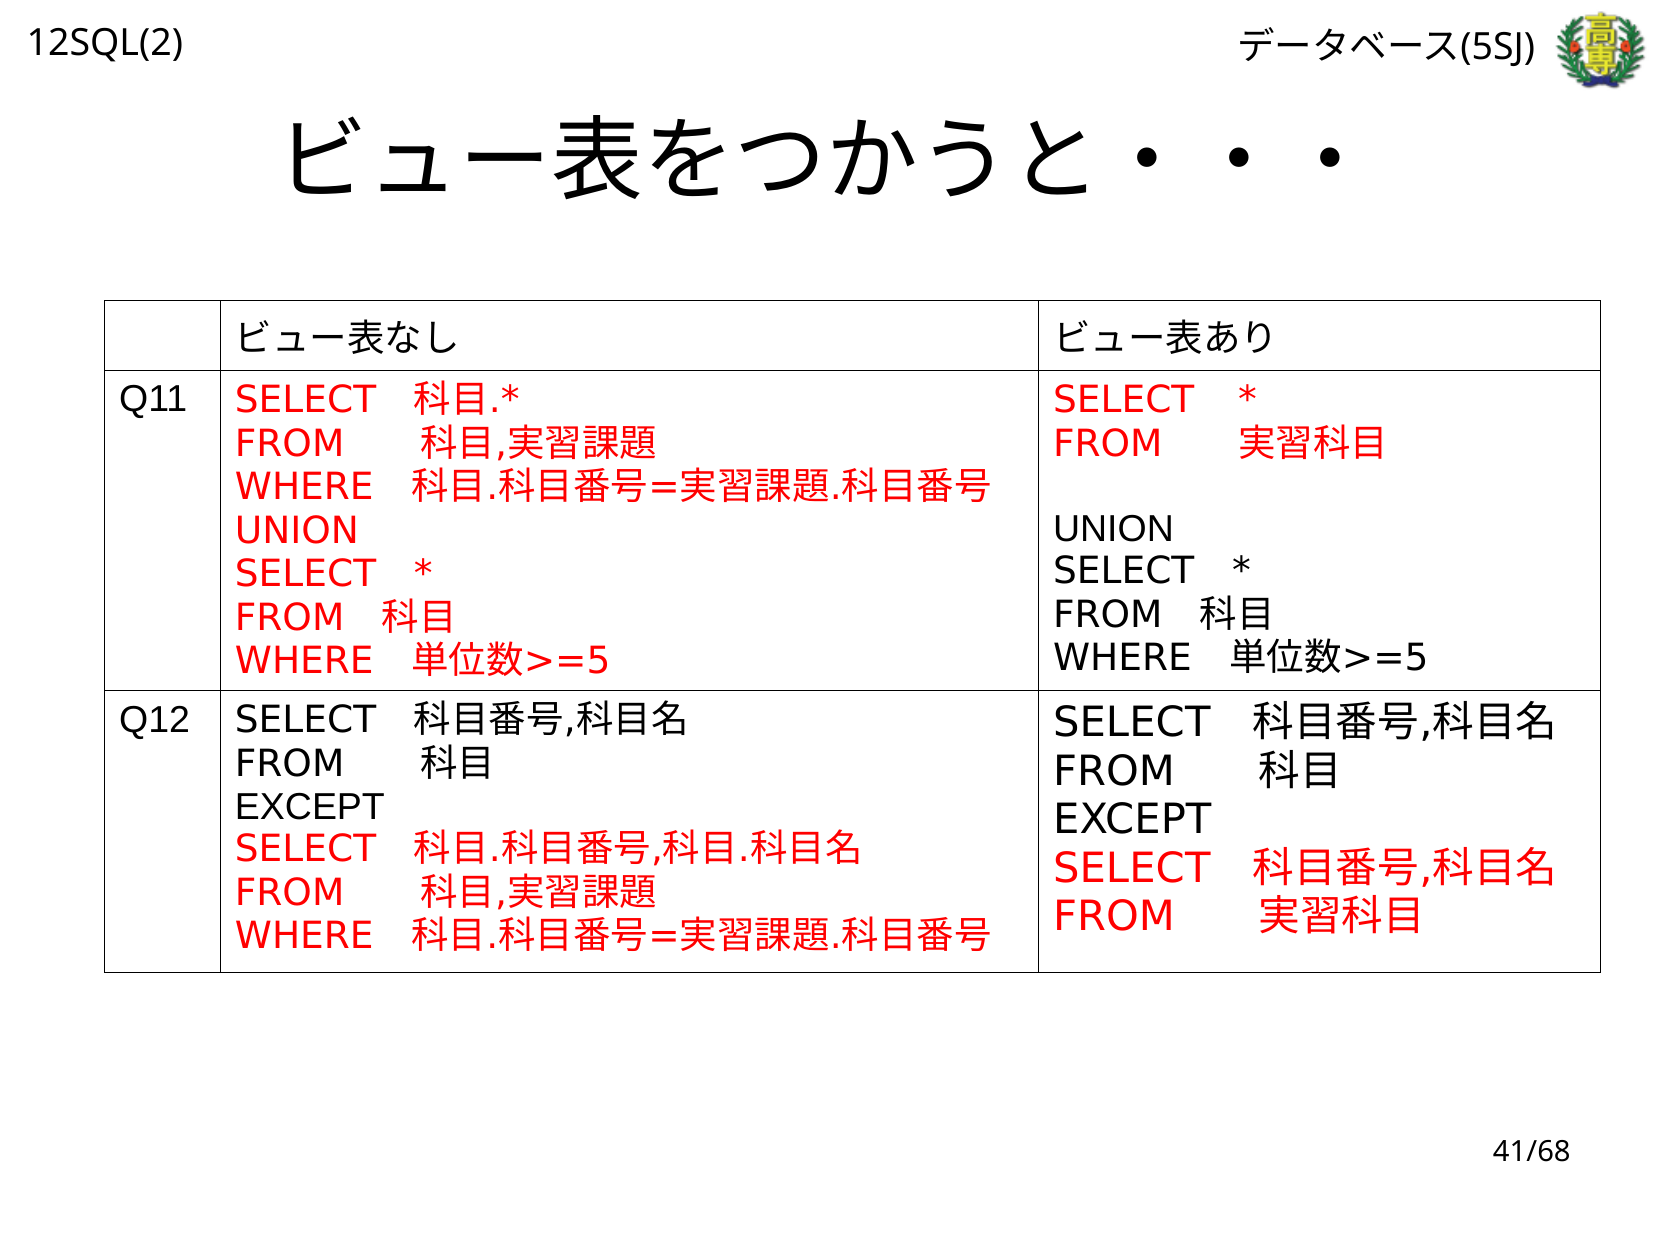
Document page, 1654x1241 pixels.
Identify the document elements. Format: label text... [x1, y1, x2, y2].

table_cell Q11 [105, 371, 220, 690]
table_header [105, 301, 220, 370]
table_header ビュー表あり [1039, 301, 1600, 370]
table_cell SELECT * FROM 実習科目 UNION SELECT * FROM 科目 WHERE 単位数>=5 [1039, 371, 1600, 690]
picture [1553, 2, 1650, 99]
table_cell SELECT 科目.* FROM 科目,実習課題 WHERE 科目.科目番号=実習課題.科目番号 UNION SELECT * FROM 科目 WHERE 単位数>=5 [221, 371, 1038, 690]
table_cell SELECT 科目番号,科目名 FROM 科目 EXCEPT SELECT 科目.科目番号,科目.科目名 FROM 科目,実習課題 WHERE 科目.科目番号=実習課題.科目番号 [221, 691, 1038, 972]
title ビュー表をつかうと・・・ [82, 49, 1571, 257]
table_header ビュー表なし [221, 301, 1038, 370]
table_cell Q12 [105, 691, 220, 972]
table_cell SELECT 科目番号,科目名 FROM 科目 EXCEPT SELECT 科目番号,科目名 FROM 実習科目 [1039, 691, 1600, 972]
